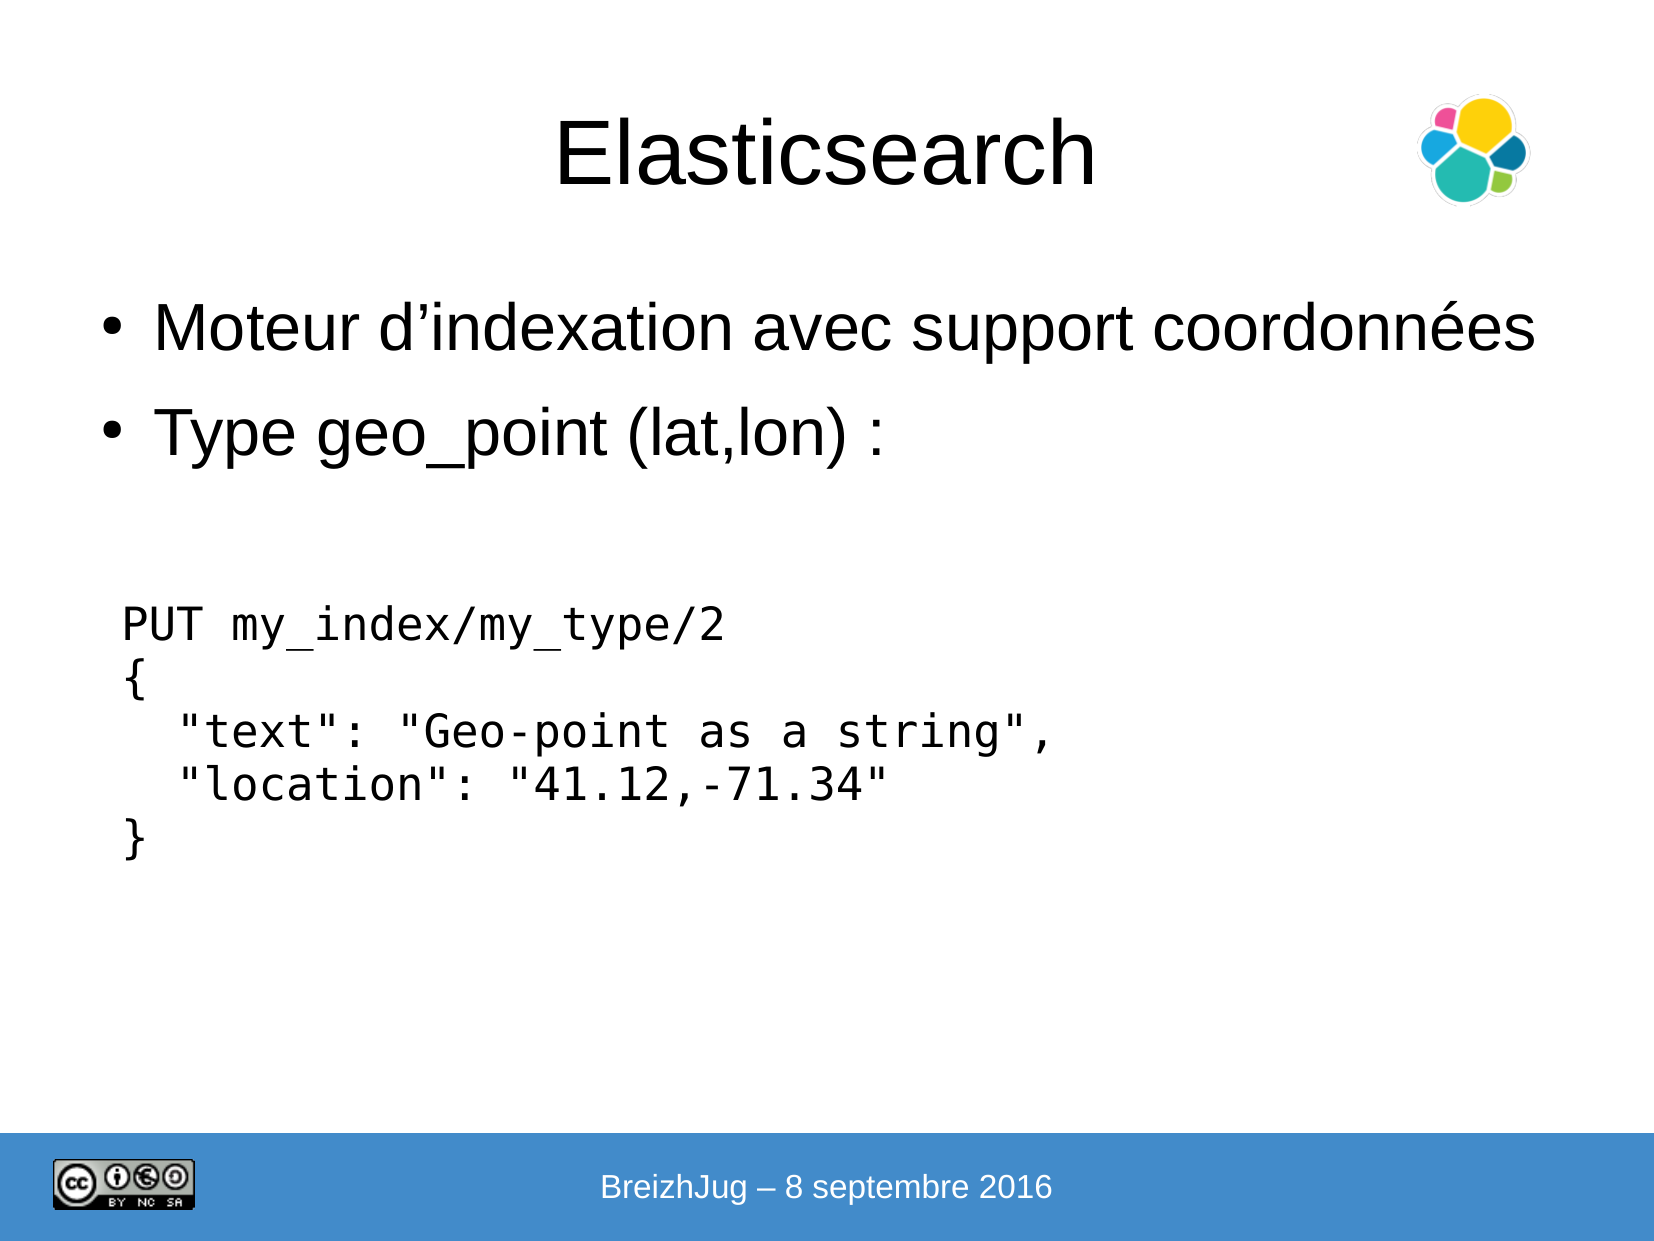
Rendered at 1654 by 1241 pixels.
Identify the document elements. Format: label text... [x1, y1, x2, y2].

text_box PUT my_index/my_type/2 { "text": "Geo-point as a string", "location": "41.12,-71.34" } [106, 590, 1536, 872]
list Moteur d’indexation avec support coordonnées Type geo_point (lat,lon) : [82, 290, 1571, 1010]
title Elasticsearch [82, 49, 1571, 257]
picture [53, 1159, 195, 1210]
picture [1417, 94, 1536, 207]
